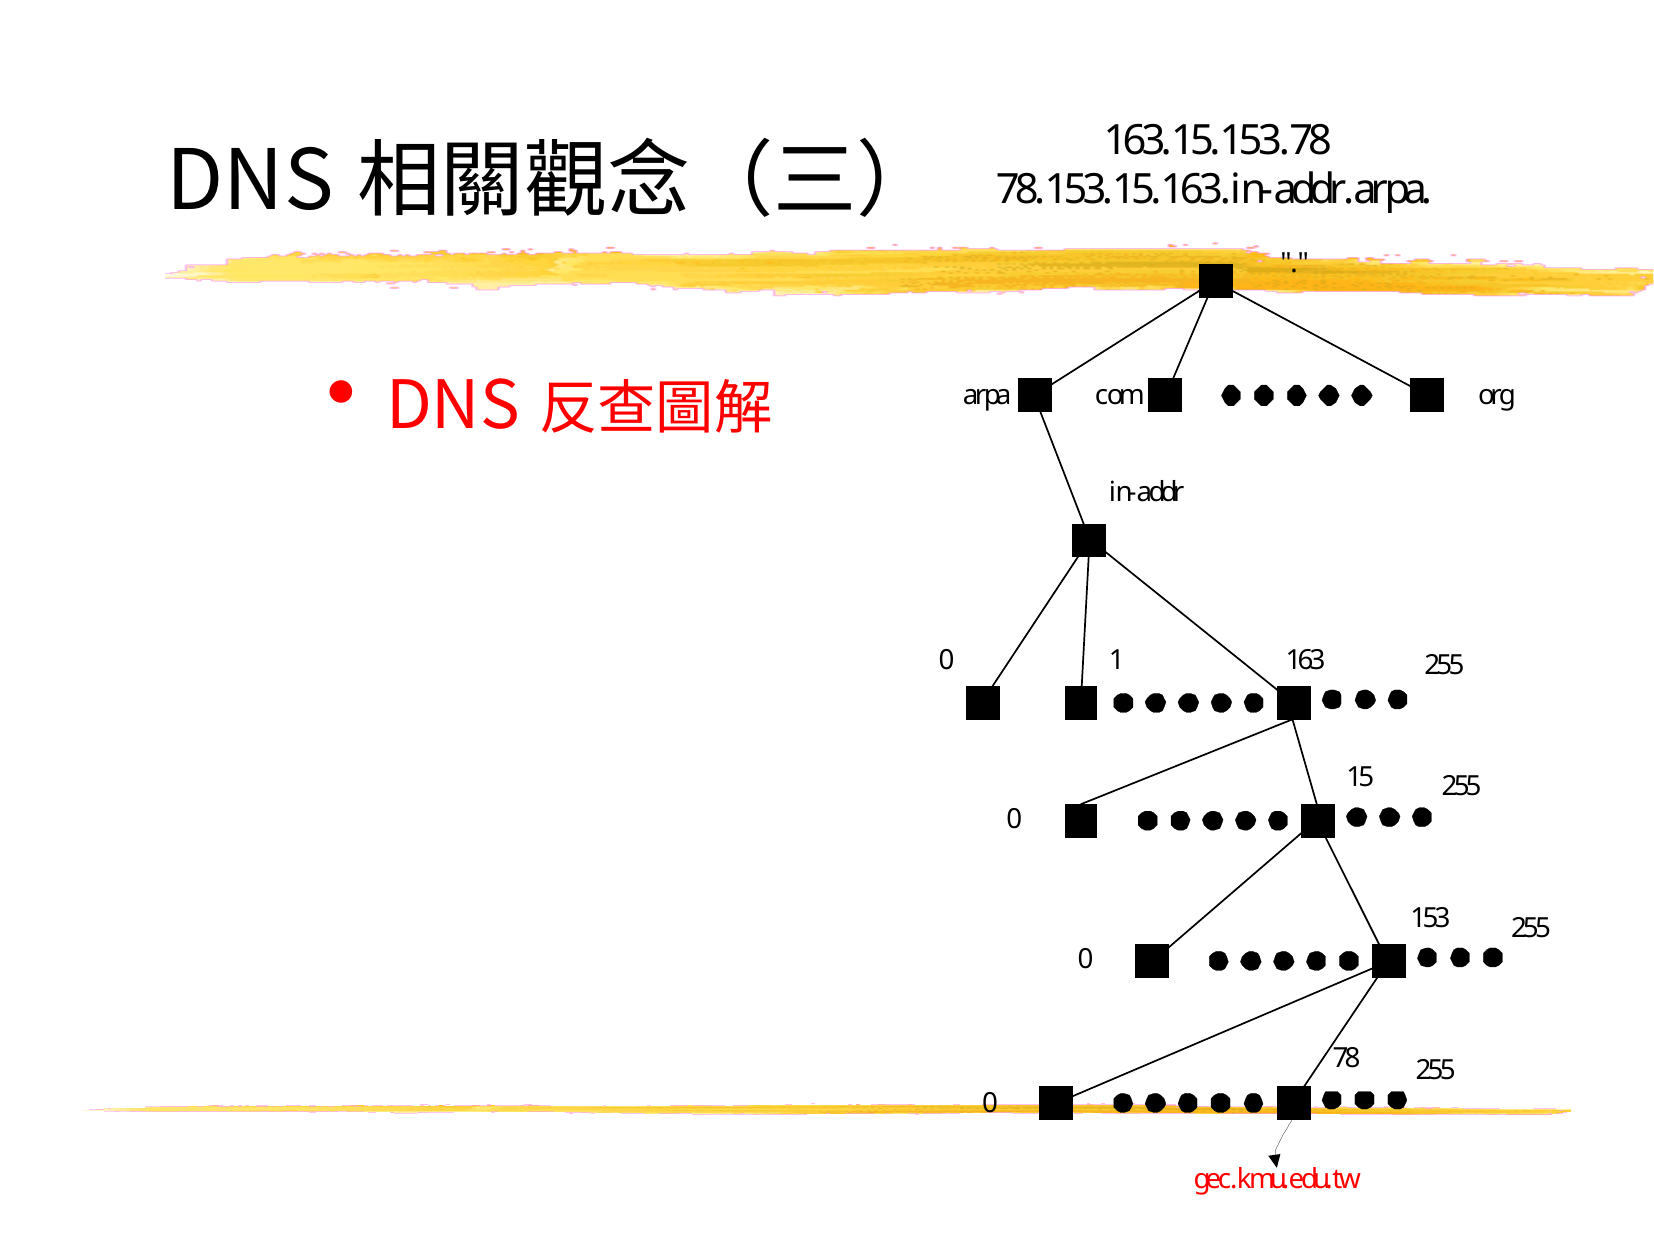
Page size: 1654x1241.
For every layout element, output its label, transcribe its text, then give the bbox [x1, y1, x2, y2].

picture [82, 1102, 905, 1117]
title DNS相關觀念（三） [52, 17, 1055, 241]
list DNS反查圖解 [315, 338, 864, 1100]
picture [165, 241, 905, 308]
chart [905, 97, 1572, 1208]
picture [1572, 237, 1654, 308]
